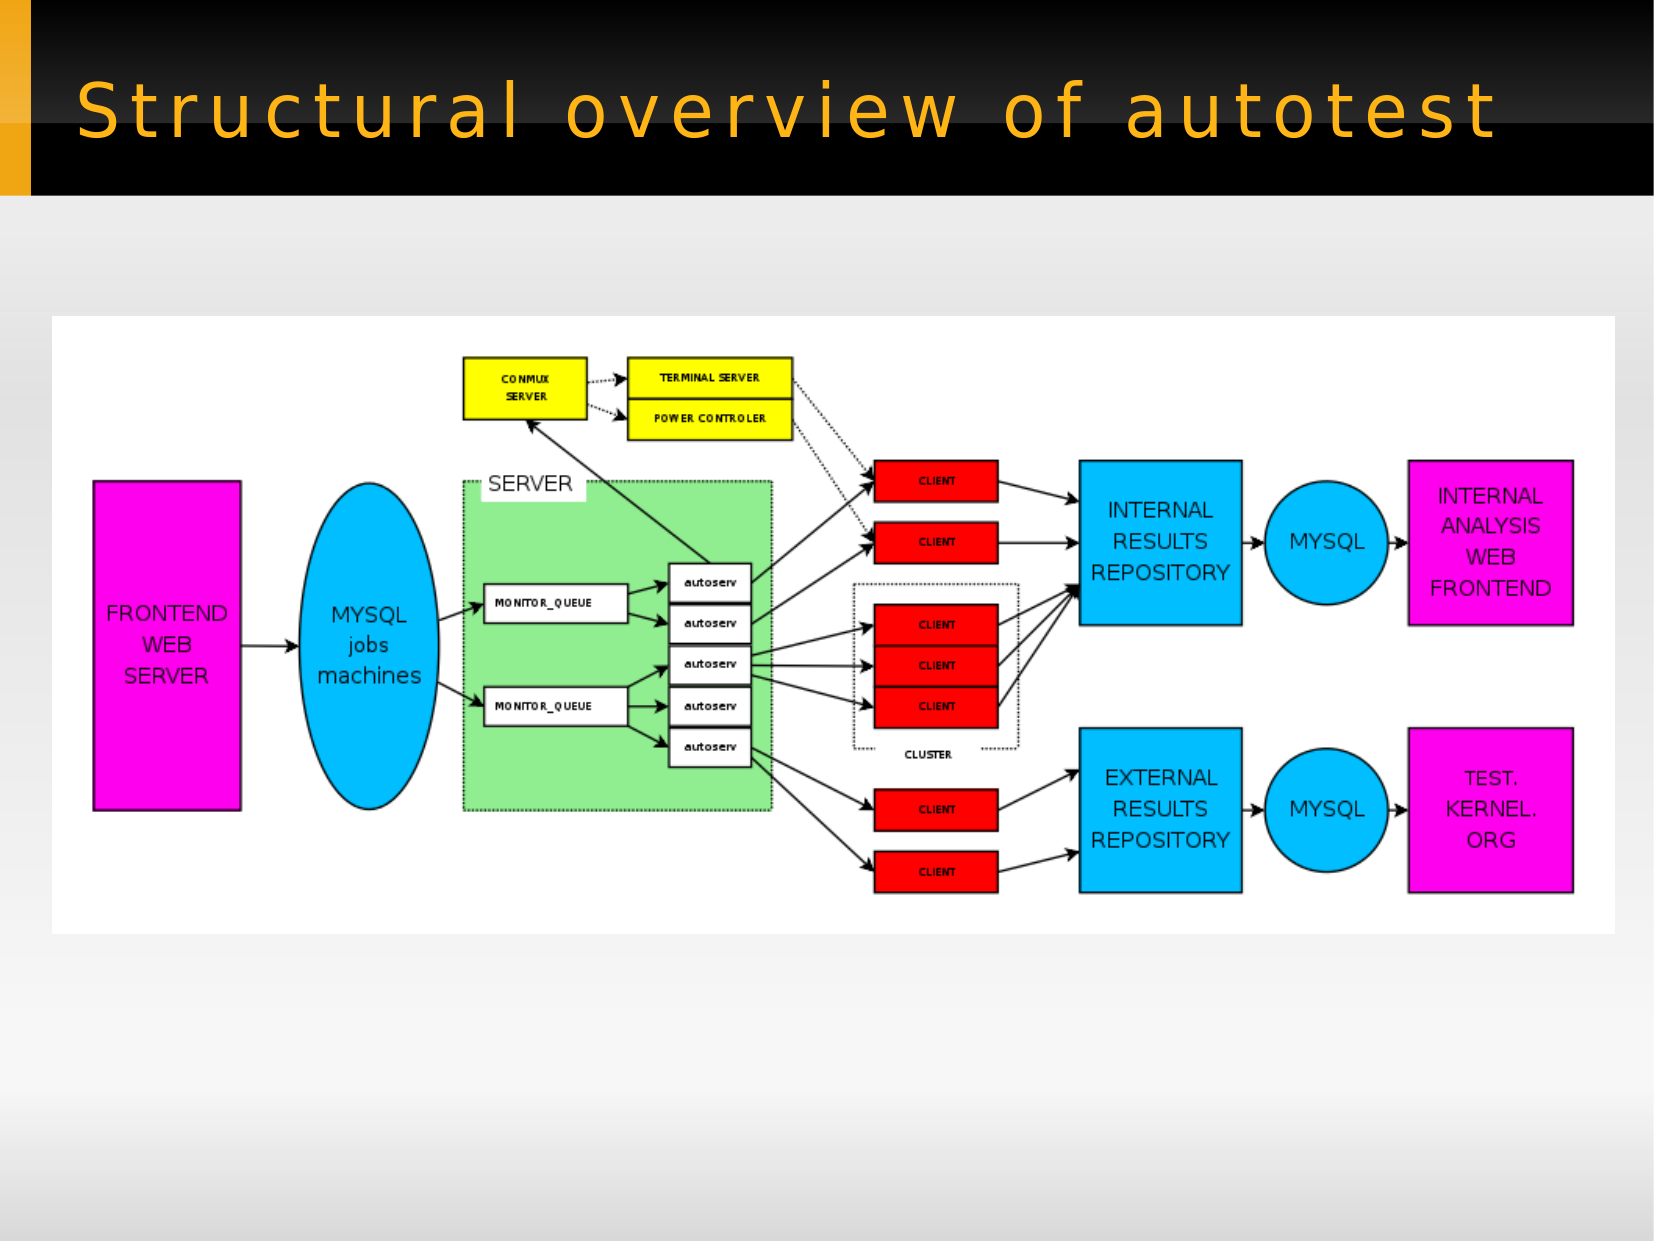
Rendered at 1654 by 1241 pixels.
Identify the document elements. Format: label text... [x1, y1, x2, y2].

title Structural overview of autotest [75, 37, 1576, 186]
picture [0, 0, 1654, 1241]
